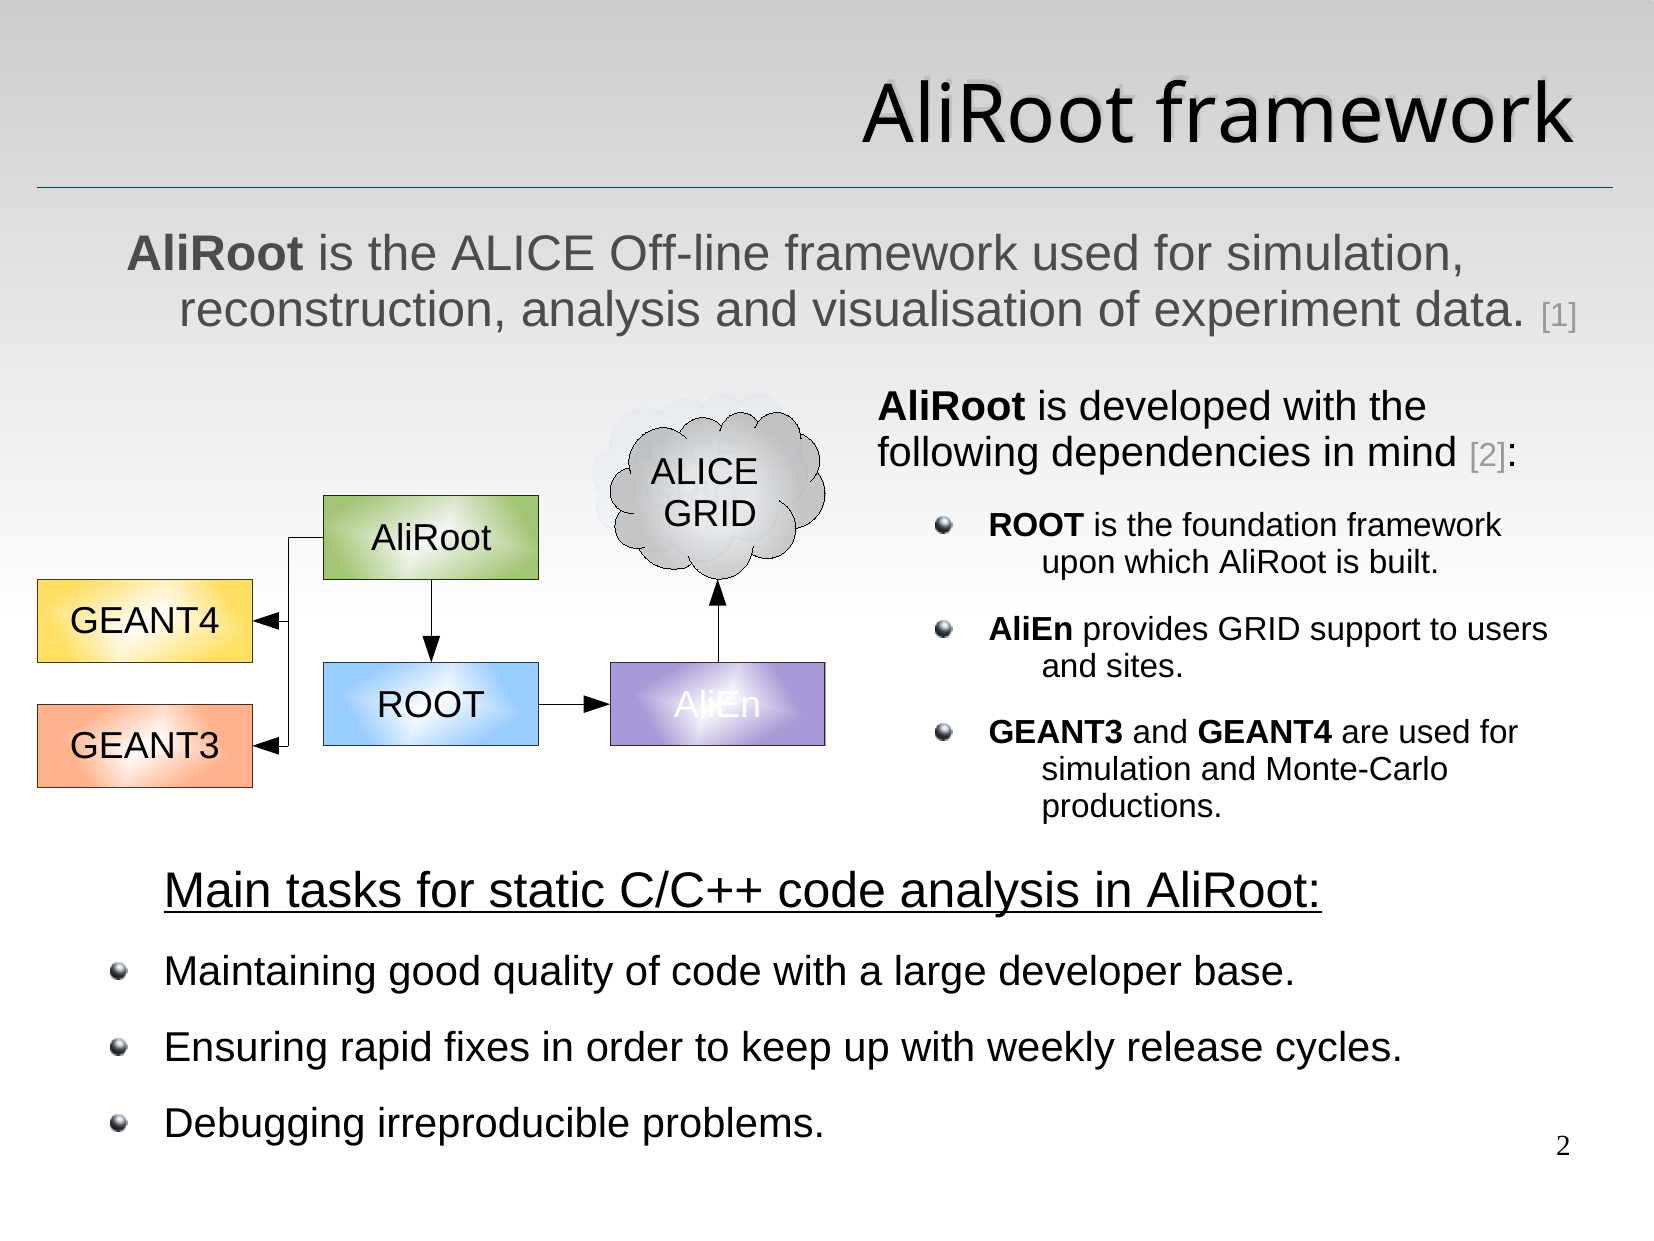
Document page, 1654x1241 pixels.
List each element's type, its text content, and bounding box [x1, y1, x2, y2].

title AliRoot framework [37, 34, 1576, 187]
list AliRoot is the ALICE Off-line framework used for simulation, reconstruction, analysis and visualisation of experiment data. [1] [37, 225, 1613, 362]
text_box GEANT3 [37, 704, 253, 788]
text_box GEANT4 [37, 579, 253, 663]
text_box AliEn [610, 662, 825, 746]
list ROOT is the foundation framework upon which AliRoot is built. AliEn provides GRID support to users and sites. GEANT3 and GEANT4 are used for simulation and Monte-Carlo productions. [900, 506, 1576, 826]
list Main tasks for static C/C++ code analysis in AliRoot: Maintaining good quality of code with a large developer base. Ensuring rapid fixes in order to keep up with weekly release cycles. Debugging irreproducible problems. [75, 862, 1538, 1160]
text_box ROOT [323, 662, 539, 746]
text_box ALICE GRID [610, 412, 826, 580]
text_box AliRoot is developed with the following dependencies in mind [2]: [862, 375, 1542, 486]
text_box AliRoot [323, 495, 539, 580]
